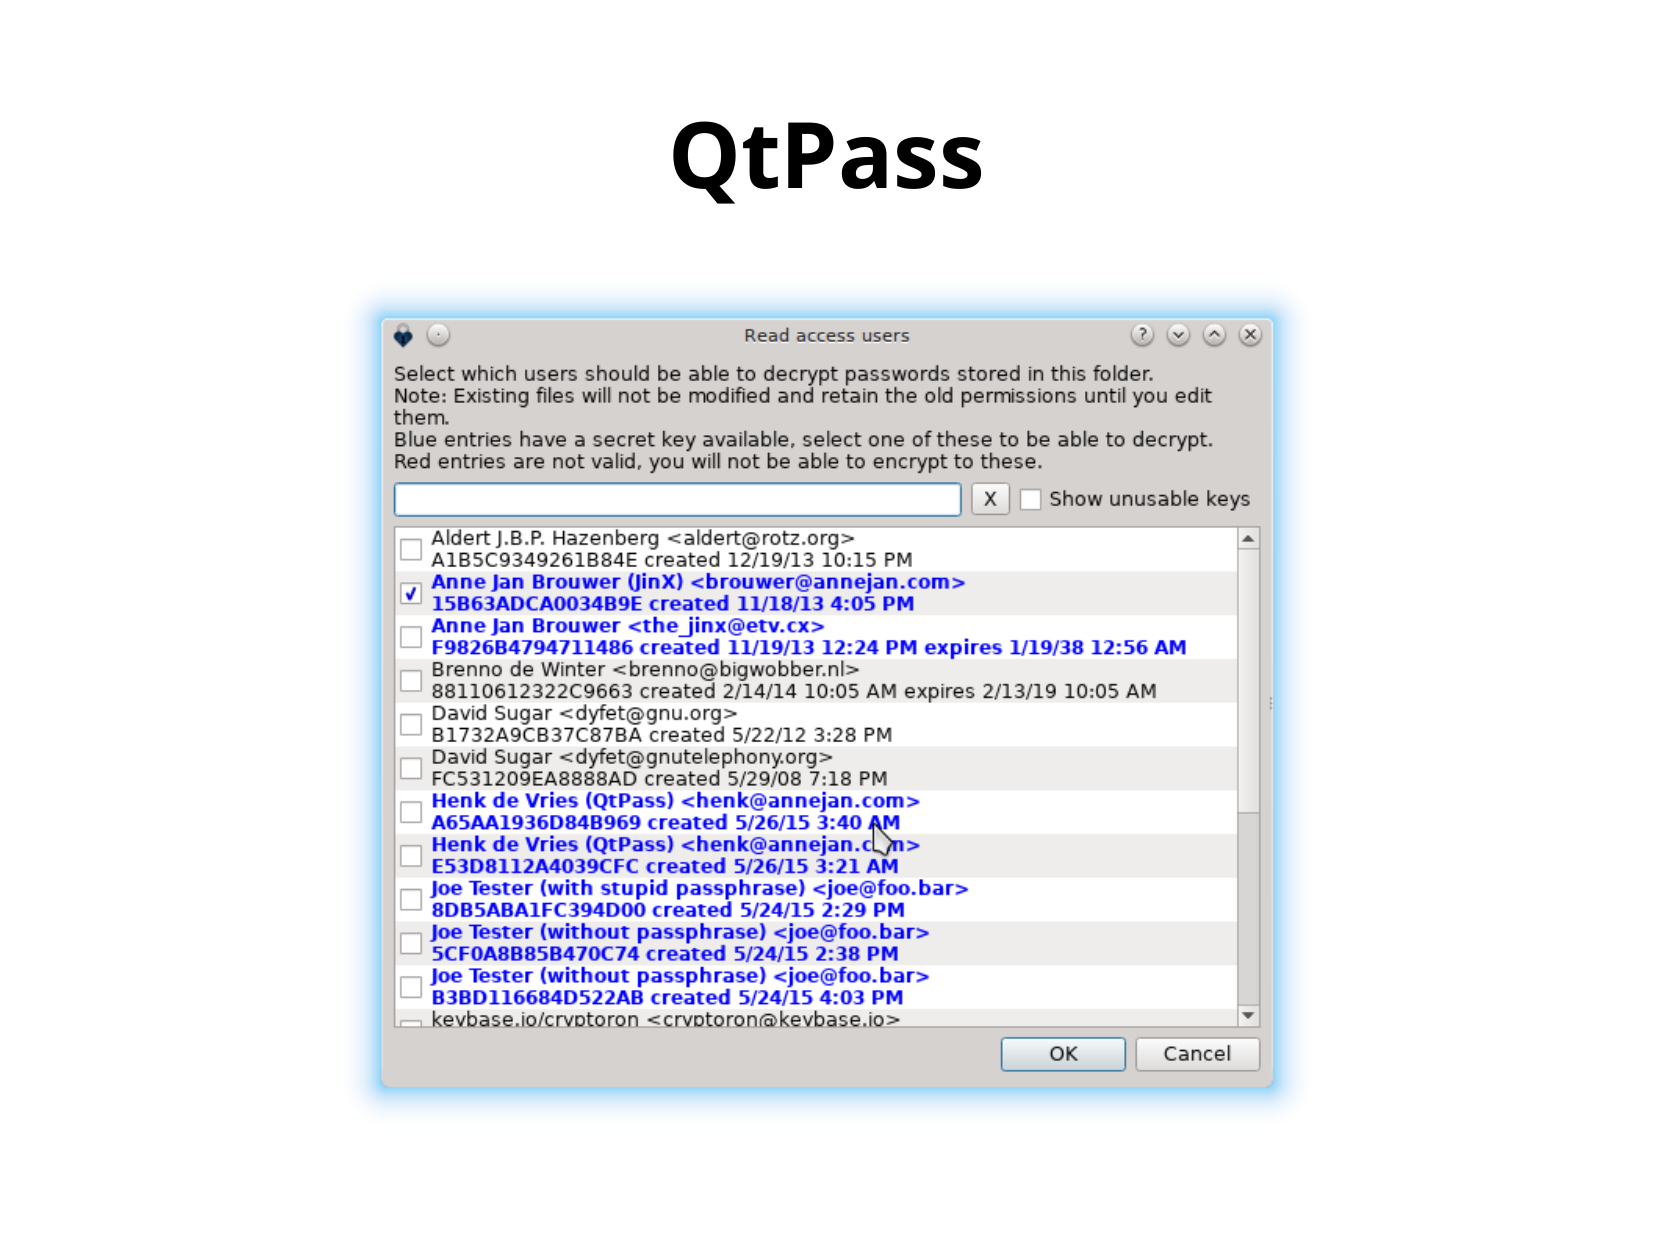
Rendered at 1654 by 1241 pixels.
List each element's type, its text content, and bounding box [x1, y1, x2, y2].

picture [319, 256, 1336, 1151]
title QtPass [82, 49, 1571, 257]
